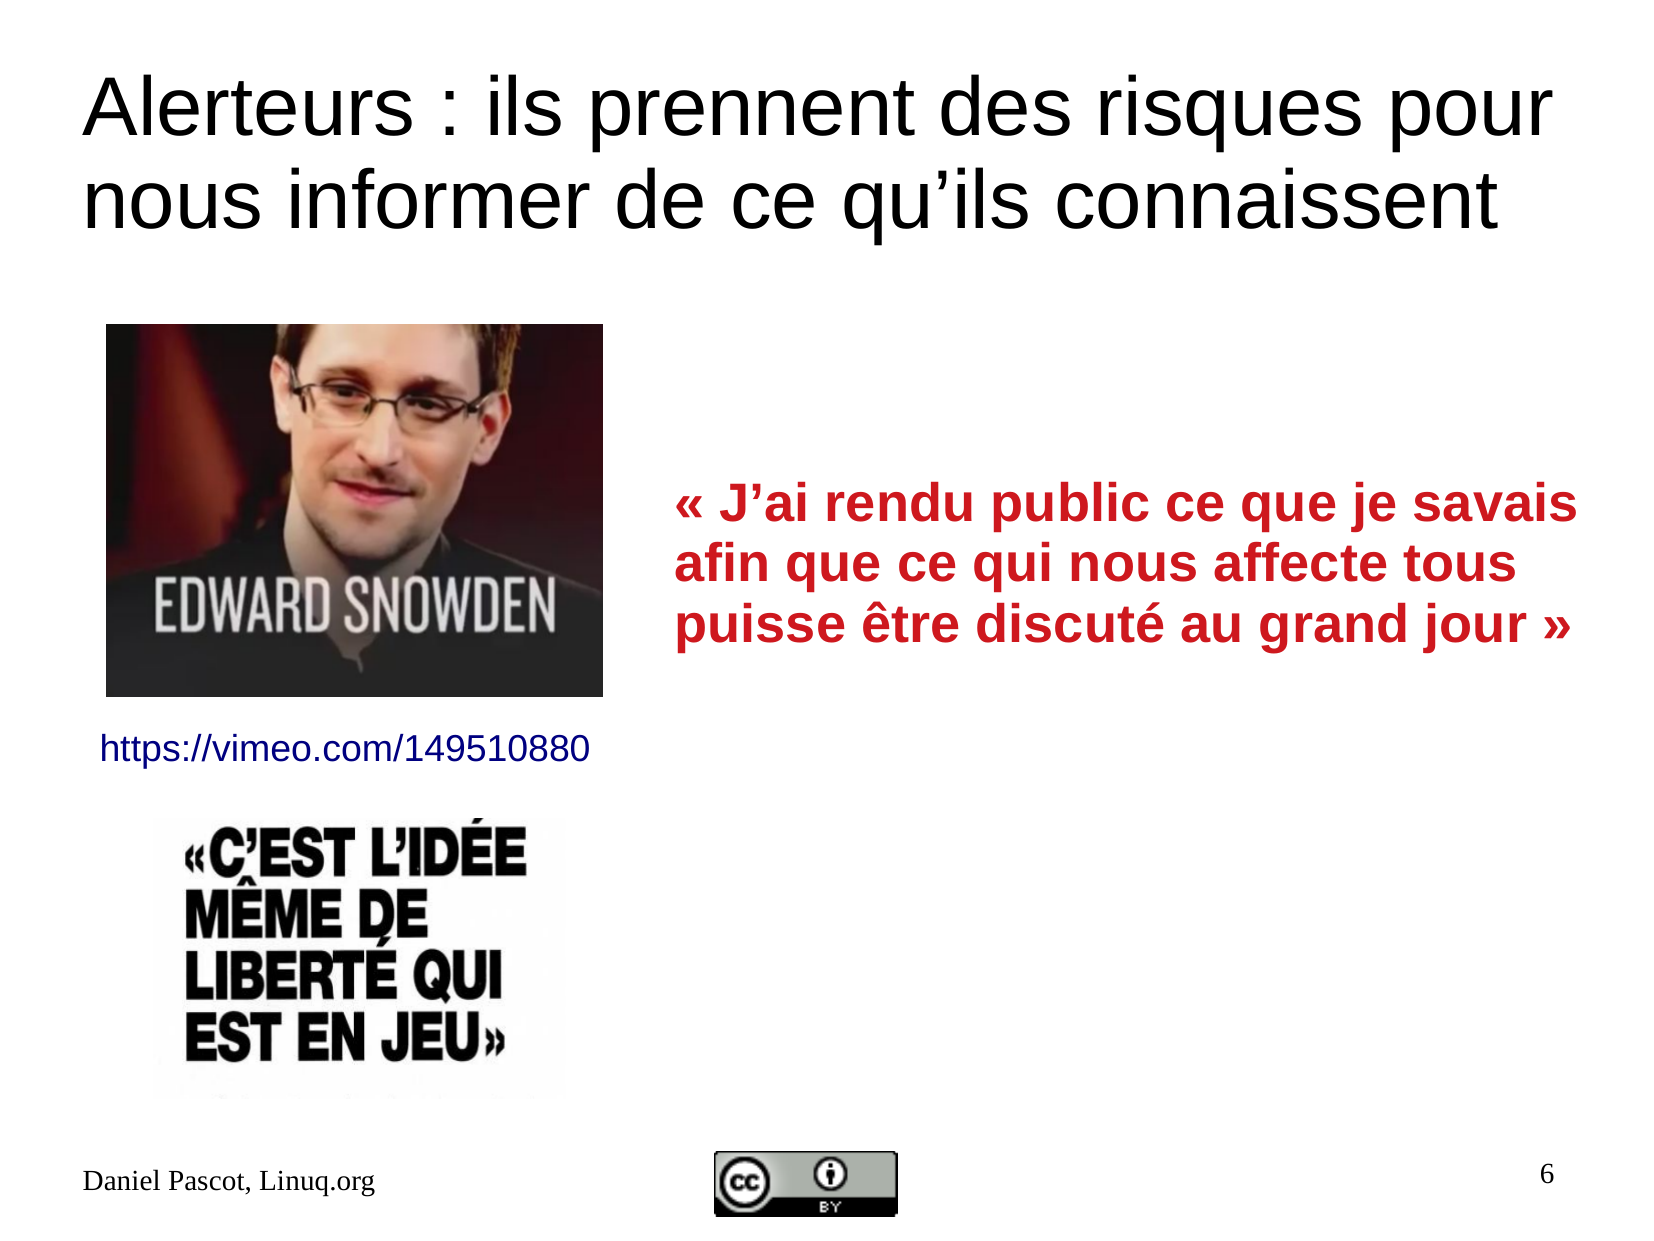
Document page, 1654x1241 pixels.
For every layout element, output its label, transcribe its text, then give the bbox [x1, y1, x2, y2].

title Alerteurs : ils prennent des risques pour nous informer de ce qu’ils connaissent [82, 49, 1571, 257]
text_box https://vimeo.com/149510880 [70, 720, 662, 780]
text_box « J’ai rendu public ce que je savais afin que ce qui nous affecte tous puisse être discuté au grand jour » [659, 465, 1595, 697]
picture [153, 818, 566, 1099]
picture [714, 1151, 898, 1217]
picture [106, 324, 603, 697]
